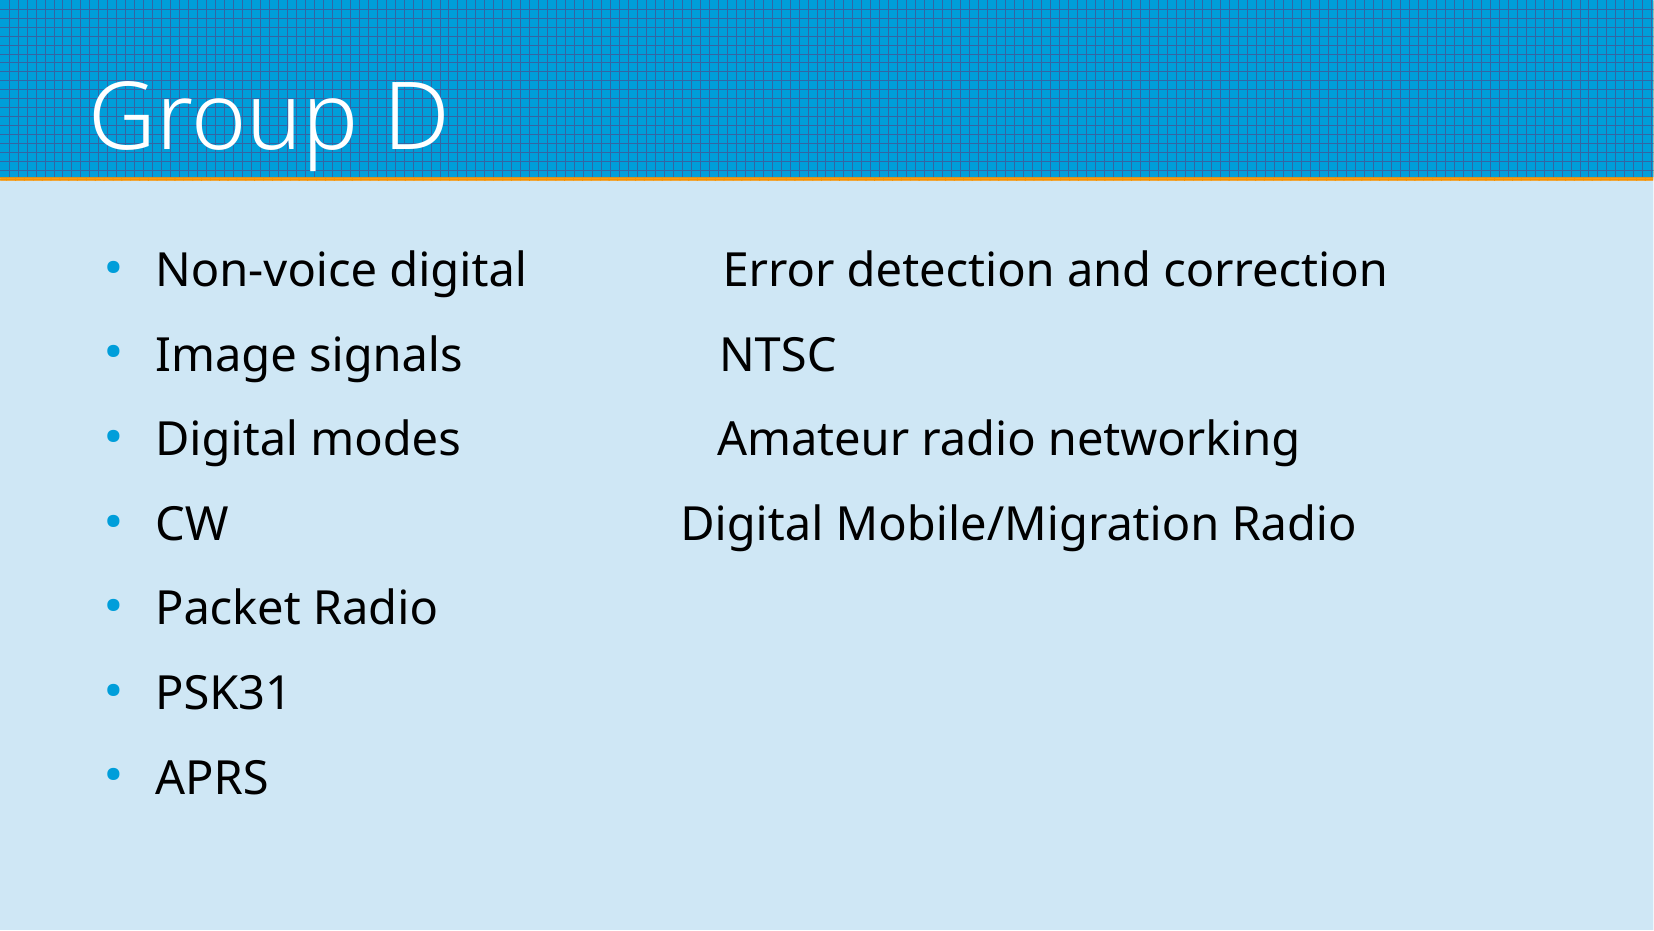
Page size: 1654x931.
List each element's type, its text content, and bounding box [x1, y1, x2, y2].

title Group D [88, 14, 1565, 178]
list Non-voice digital Error detection and correction Image signals NTSC Digital modes Amateur radio networking CW Digital Mobile/Migration Radio Packet Radio PSK31 APRS [88, 236, 1565, 813]
